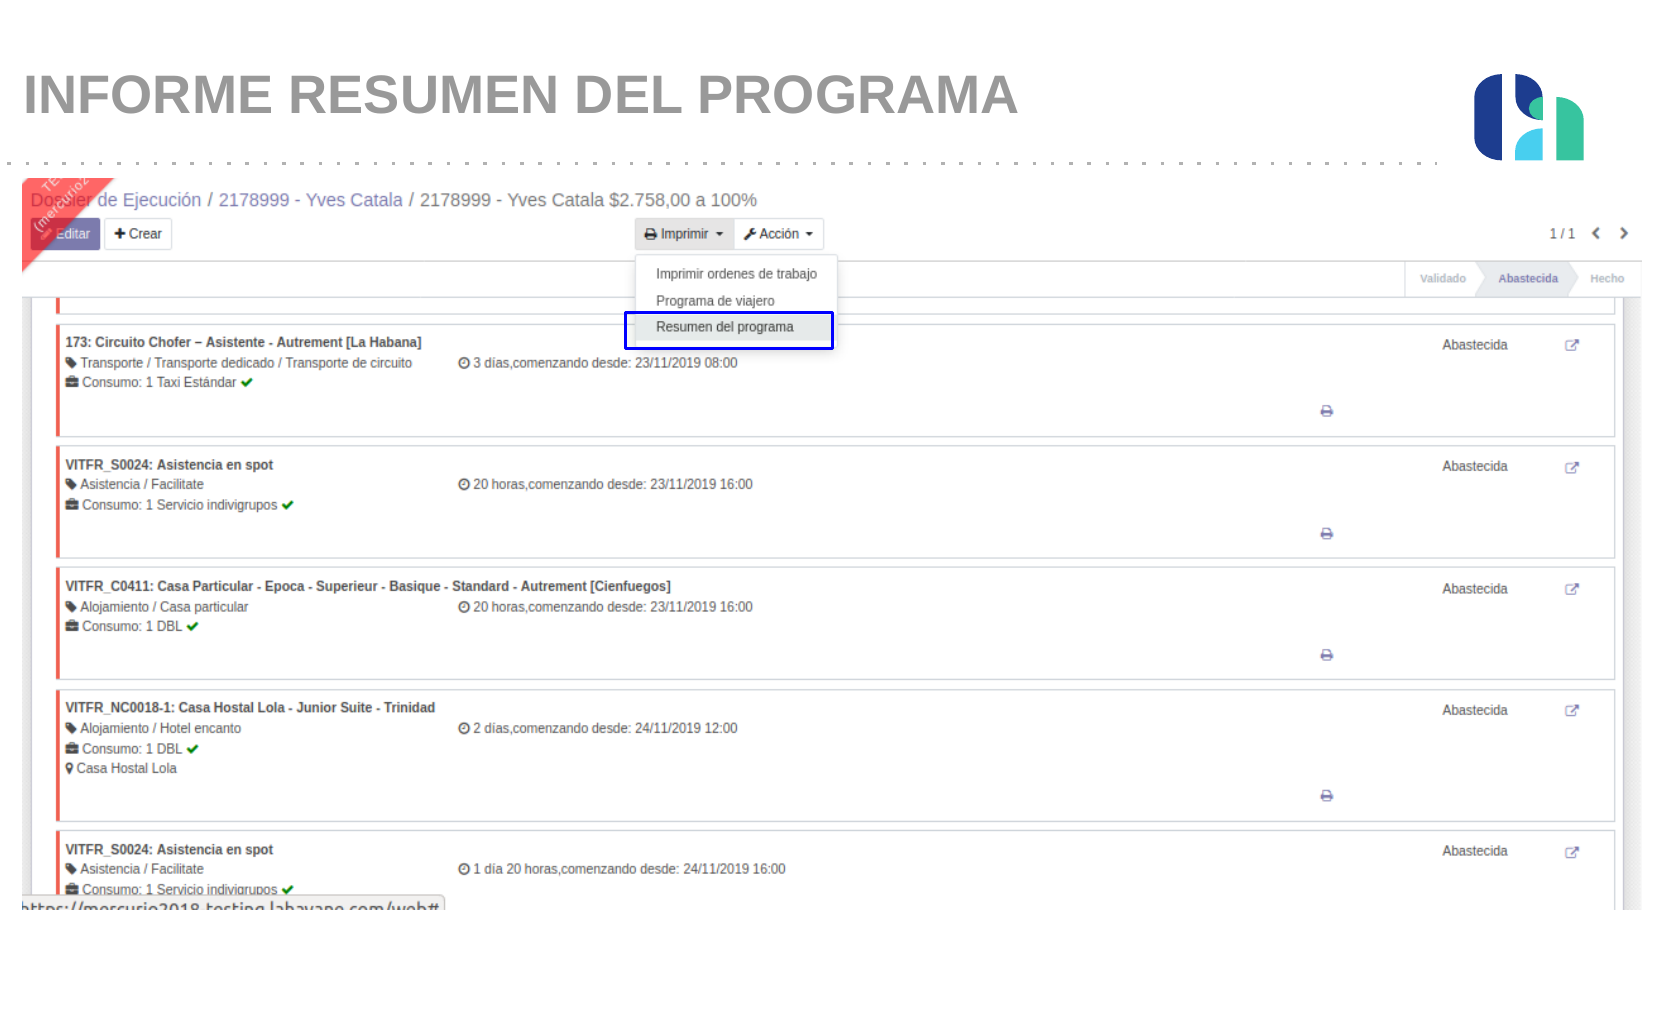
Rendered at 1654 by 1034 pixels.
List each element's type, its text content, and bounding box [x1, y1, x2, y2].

text_box INFORME RESUMEN DEL PROGRAMA [23, 64, 1571, 126]
picture [1474, 74, 1584, 161]
text_box [625, 312, 833, 349]
picture [22, 178, 1642, 910]
